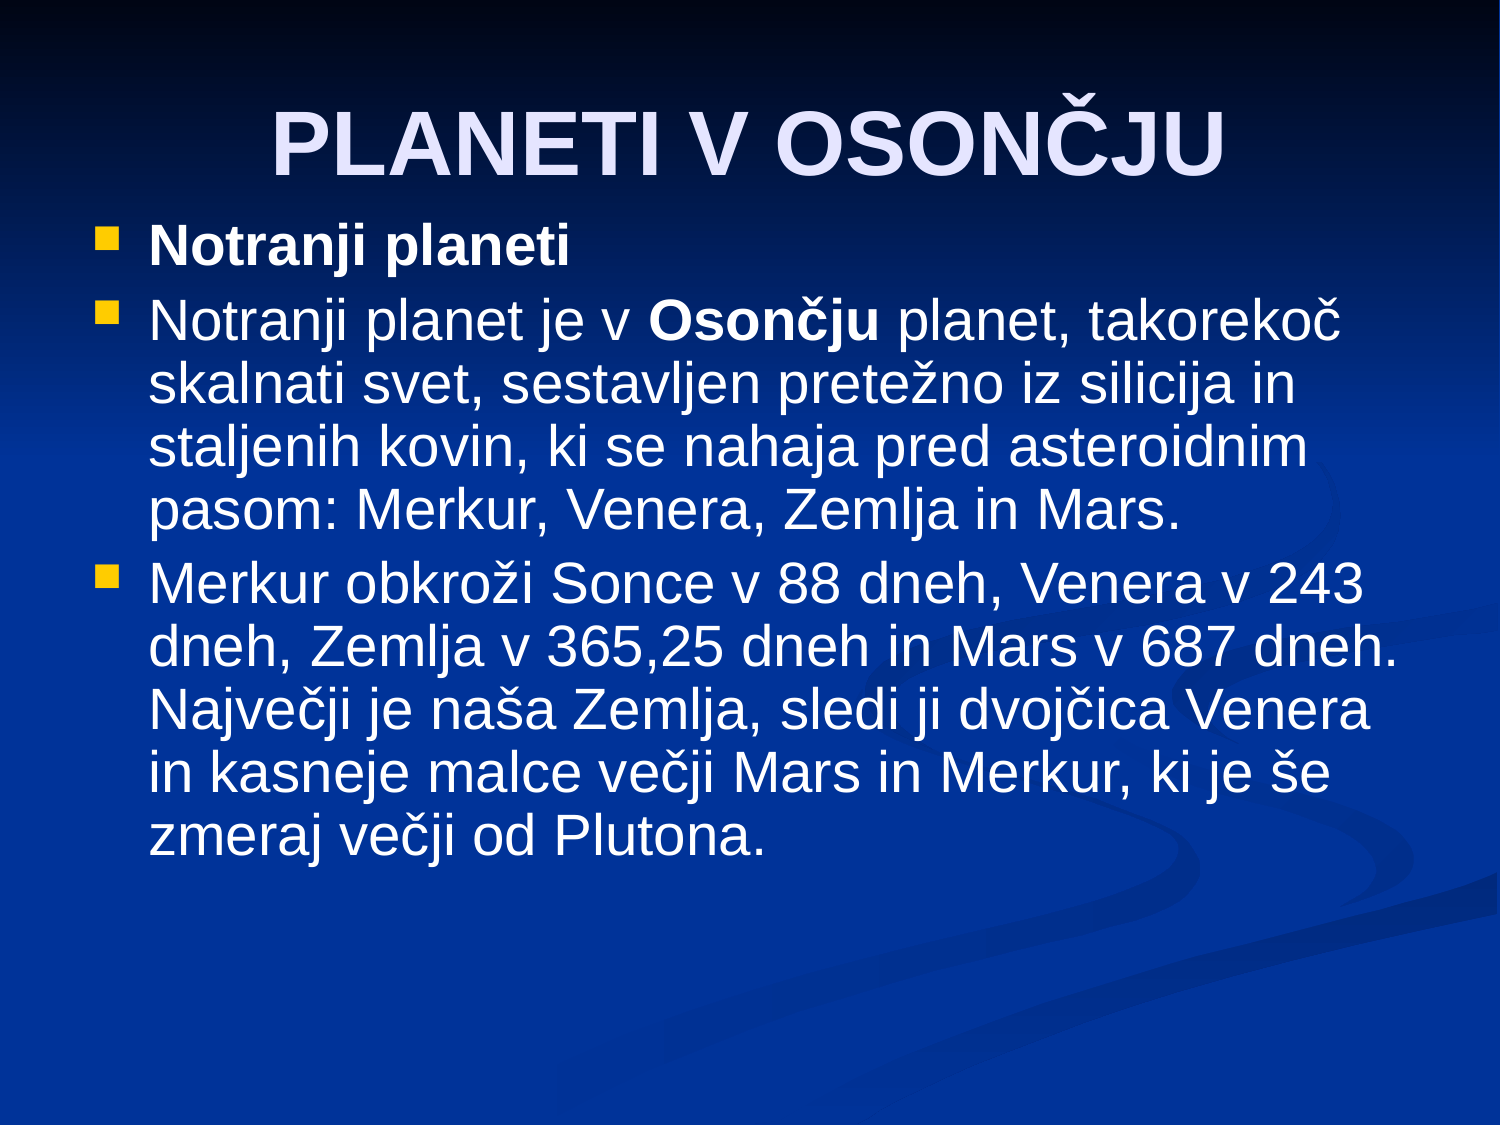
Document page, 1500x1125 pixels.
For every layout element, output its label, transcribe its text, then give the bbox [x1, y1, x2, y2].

list Notranji planeti Notranji planet je v Osončju planet, takorekoč skalnati svet, sestavljen pretežno iz silicija in staljenih kovin, ki se nahaja pred asteroidnim pasom: Merkur, Venera, Zemlja in Mars. Merkur obkroži Sonce v 88 dneh, Venera v 243 dneh, Zemlja v 365,25 dneh in Mars v 687 dneh. Največji je naša Zemlja, sledi ji dvojčica Venera in kasneje malce večji Mars in Merkur, ki je še zmeraj večji od Plutona. [76, 208, 1427, 951]
title PLANETI V OSONČJU [75, 45, 1425, 233]
